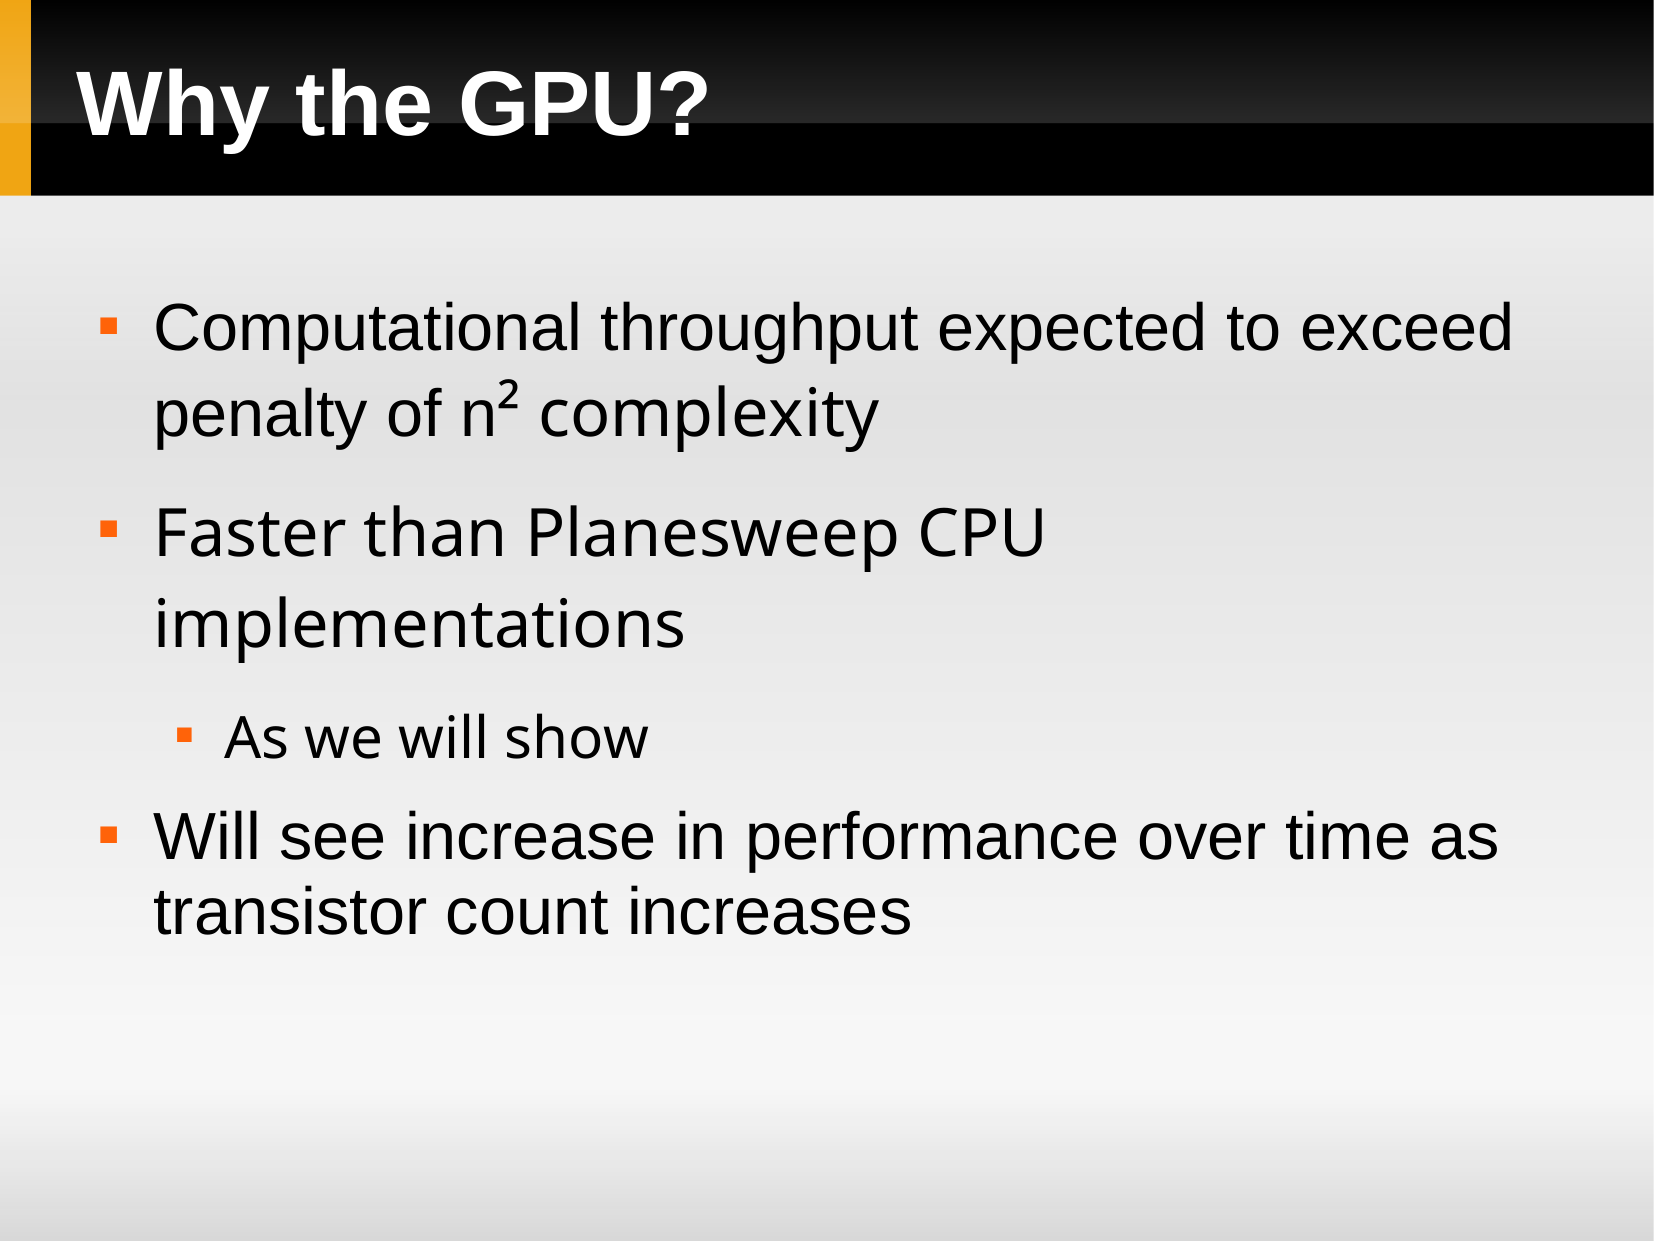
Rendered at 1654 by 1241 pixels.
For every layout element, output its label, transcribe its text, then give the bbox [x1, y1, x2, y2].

title Why the GPU? [76, 0, 1565, 208]
list Computational throughput expected to exceed penalty of n² complexity Faster than Planesweep CPU implementations As we will show Will see increase in performance over time as transistor count increases [82, 290, 1571, 1109]
picture [0, 0, 1654, 1241]
